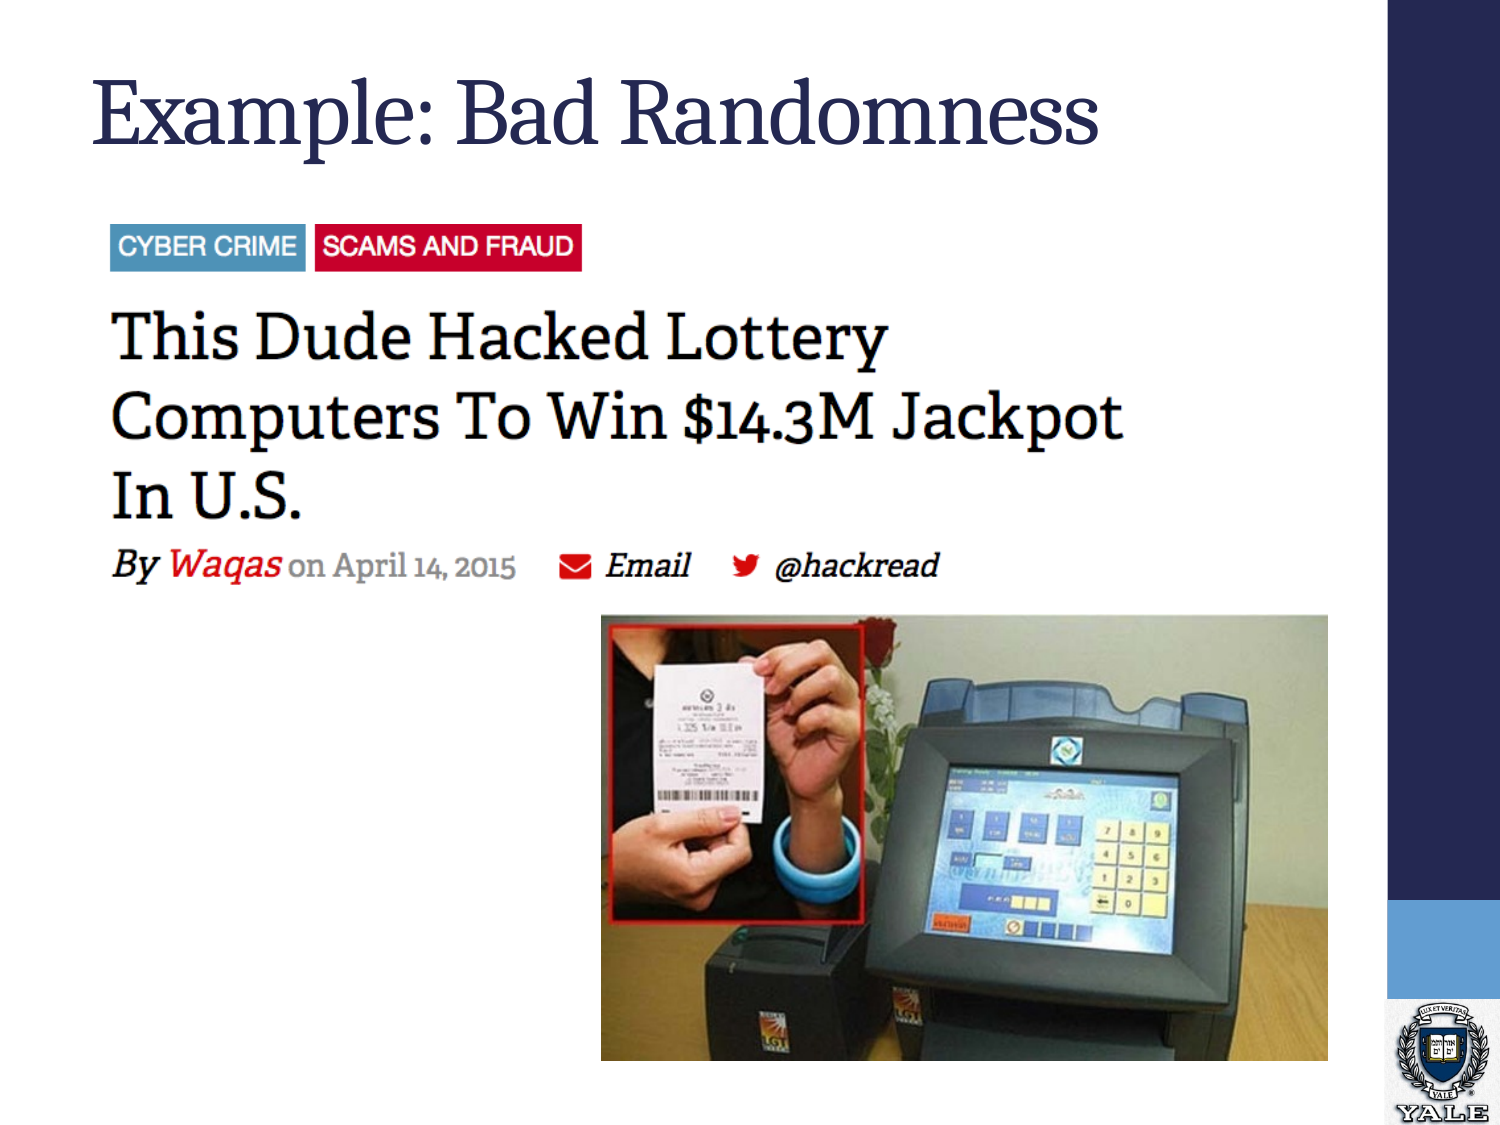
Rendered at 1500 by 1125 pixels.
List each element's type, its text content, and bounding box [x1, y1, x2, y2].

title Example: Bad Randomness [75, 12, 1325, 200]
picture [1384, 999, 1500, 1125]
picture [60, 224, 1328, 1061]
